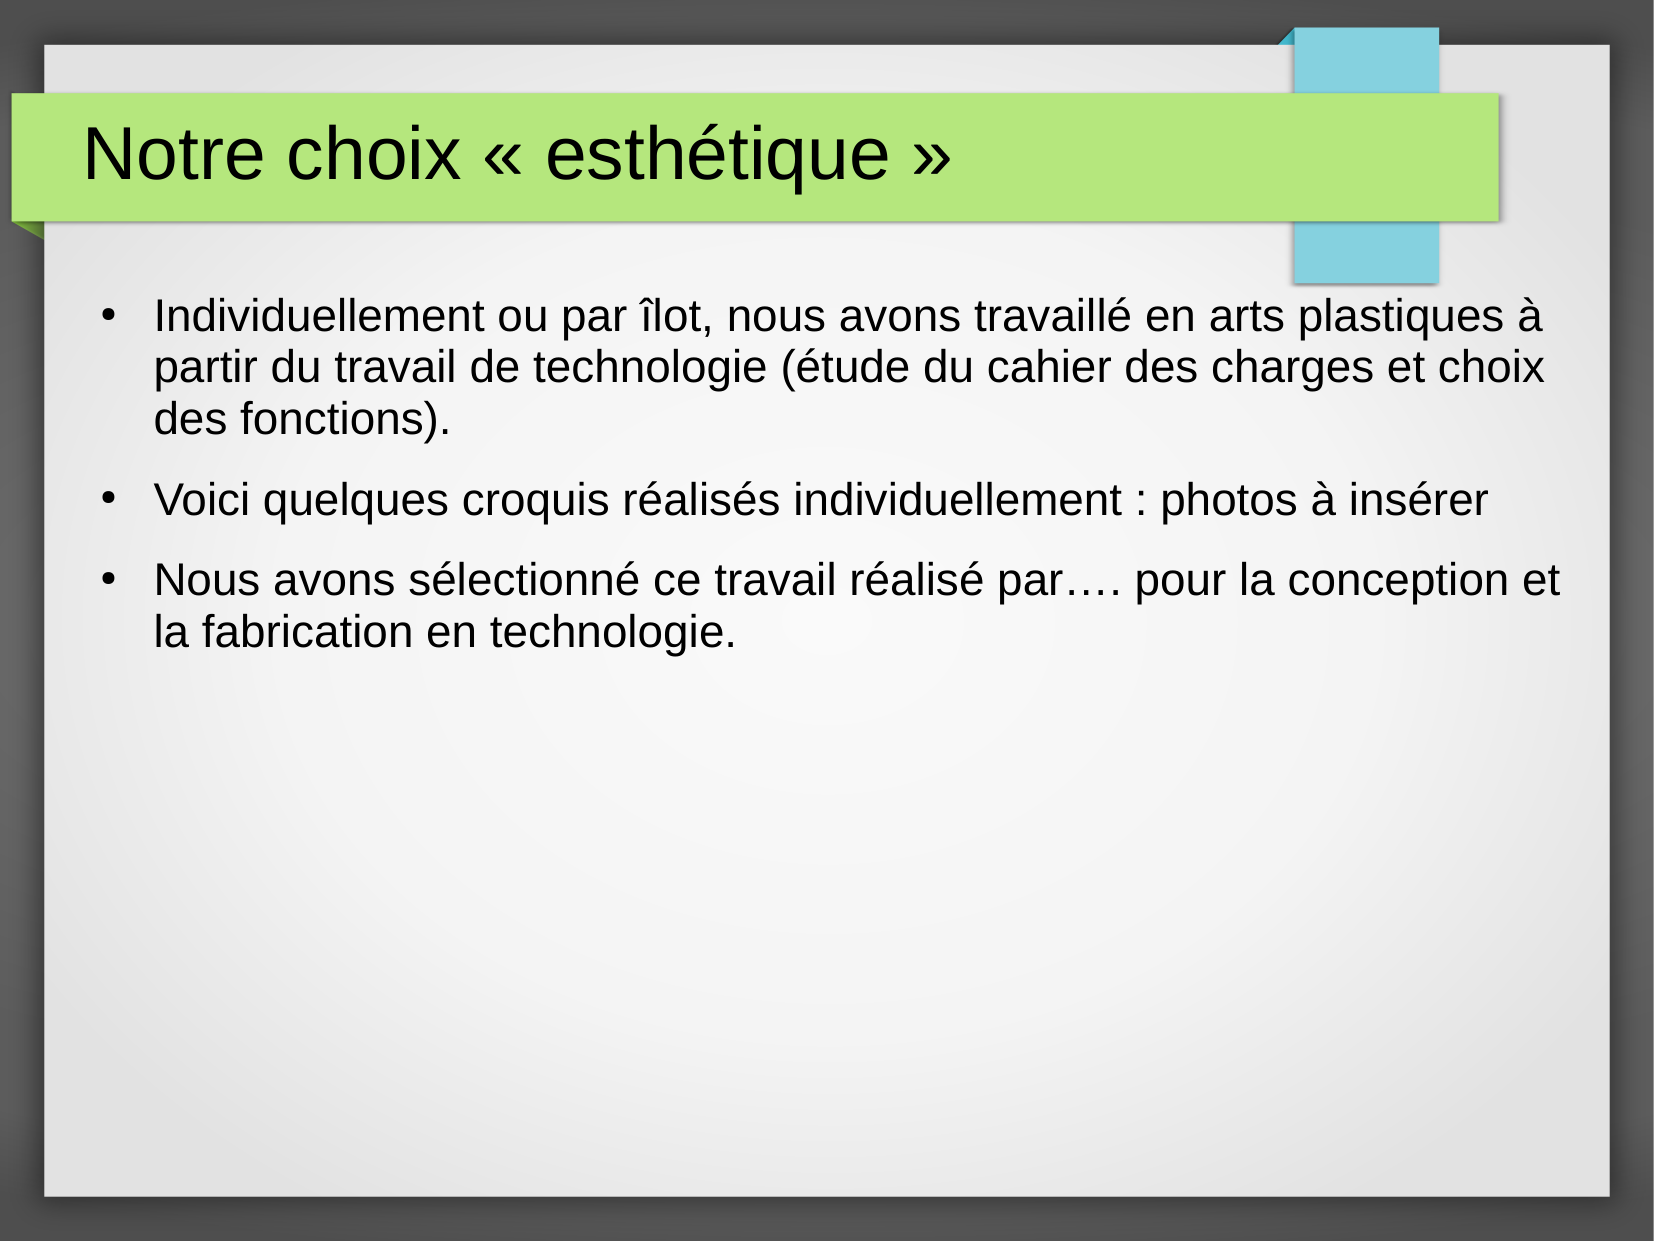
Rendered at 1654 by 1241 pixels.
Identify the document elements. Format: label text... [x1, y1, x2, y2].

title Notre choix « esthétique » [82, 94, 1264, 213]
list Individuellement ou par îlot, nous avons travaillé en arts plastiques à partir du travail de technologie (étude du cahier des charges et choix des fonctions). Voici quelques croquis réalisés individuellement : photos à insérer Nous avons sélectionné ce travail réalisé par…. pour la conception et la fabrication en technologie. [82, 290, 1571, 1010]
picture [0, 0, 1654, 1241]
